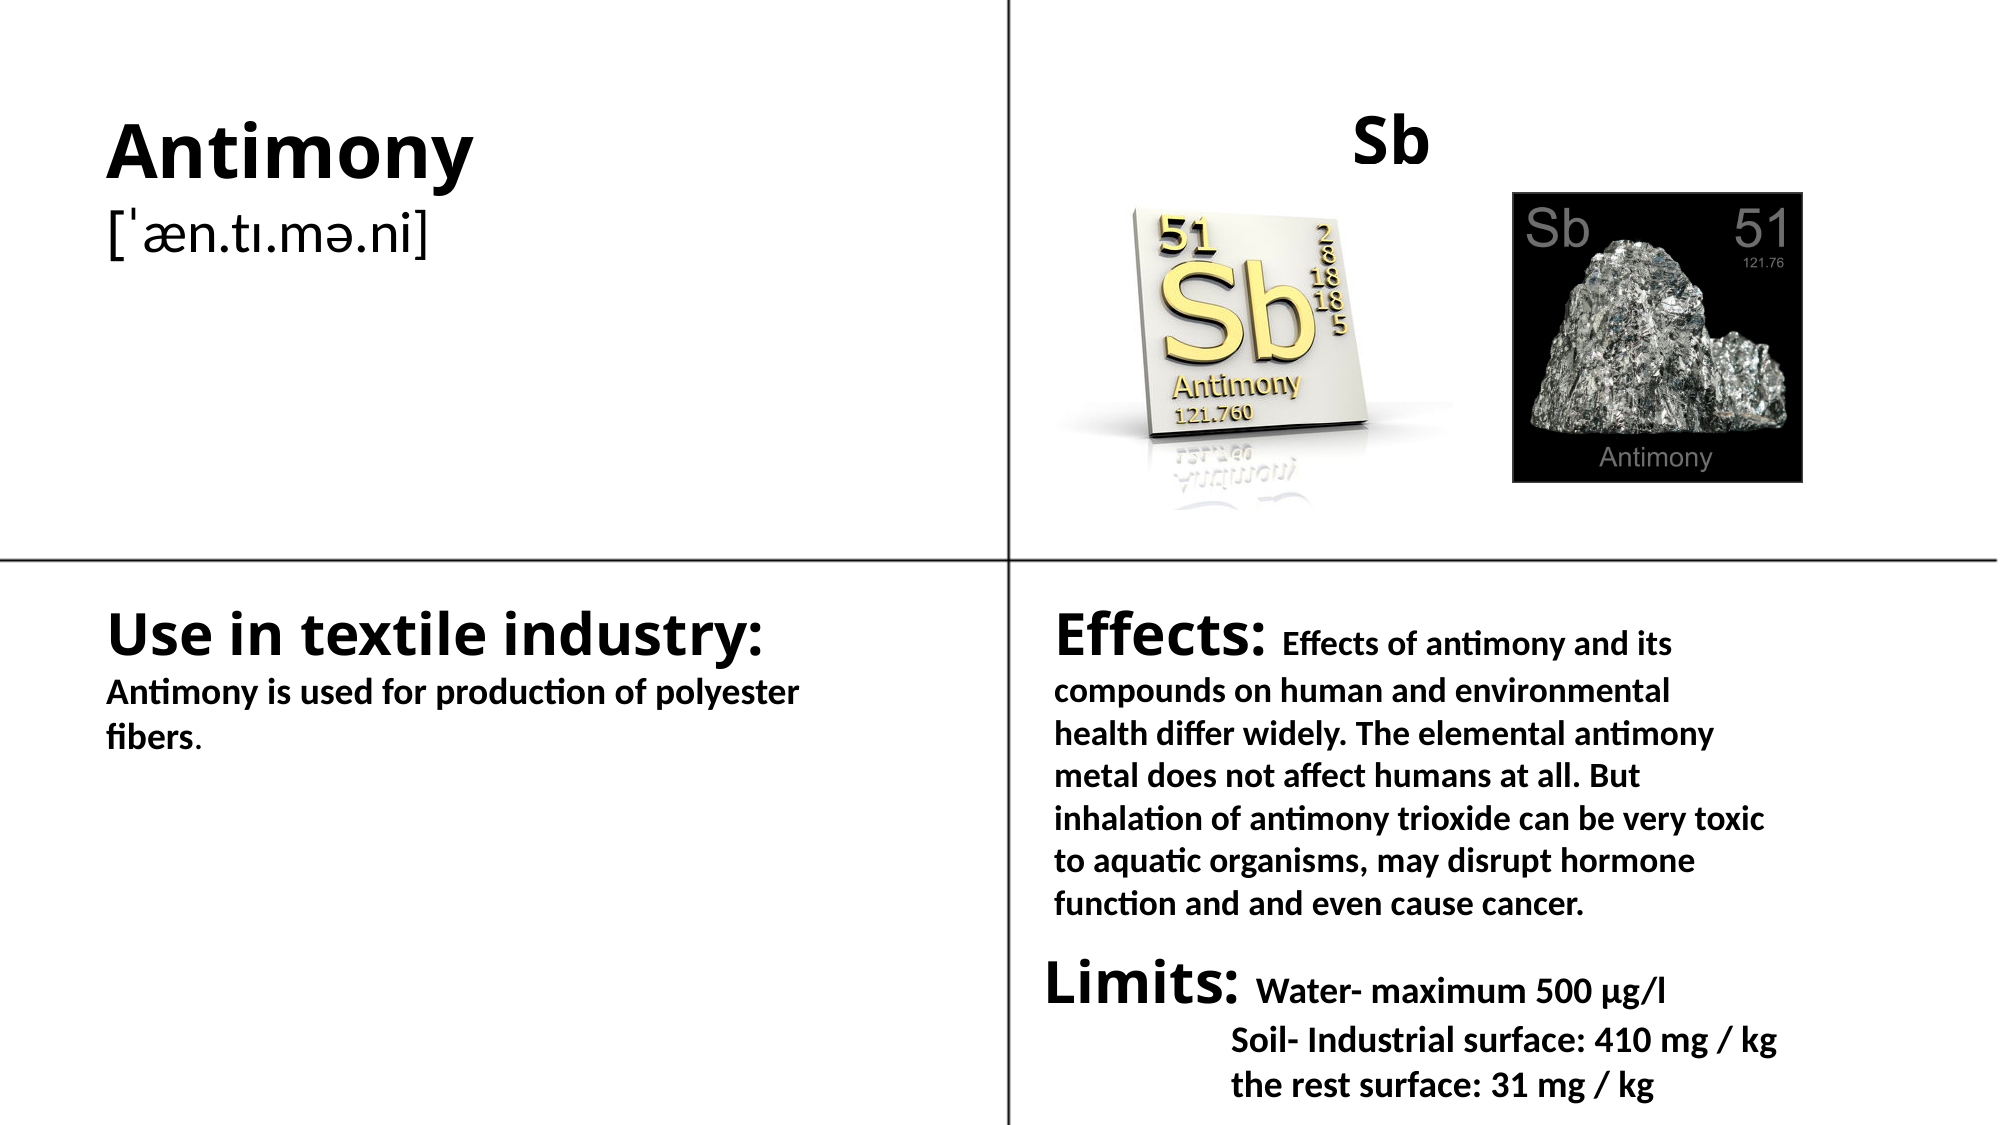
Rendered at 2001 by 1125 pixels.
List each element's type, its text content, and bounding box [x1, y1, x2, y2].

text_box Antimony [ˈæn.tɪ.mə.ni] [91, 96, 927, 365]
text_box Limits: Water- maximum 500 µg/l Soil- Industrial surface: 410 mg / kg the rest surface: 31 mg / kg [1028, 937, 2000, 1125]
text_box Use in textile industry: Antimony is used for production of polyester fibers. [91, 589, 887, 908]
text_box Effects: Effects of antimony and its compounds on human and environmental health differ widely. The elemental antimony metal does not affect humans at all. But inhalation of antimony trioxide can be very toxic to aquatic organisms, may disrupt hormone function and and even cause cancer. [1039, 589, 1781, 937]
picture [0, 0, 2000, 1125]
text_box Sb [1337, 90, 1795, 187]
